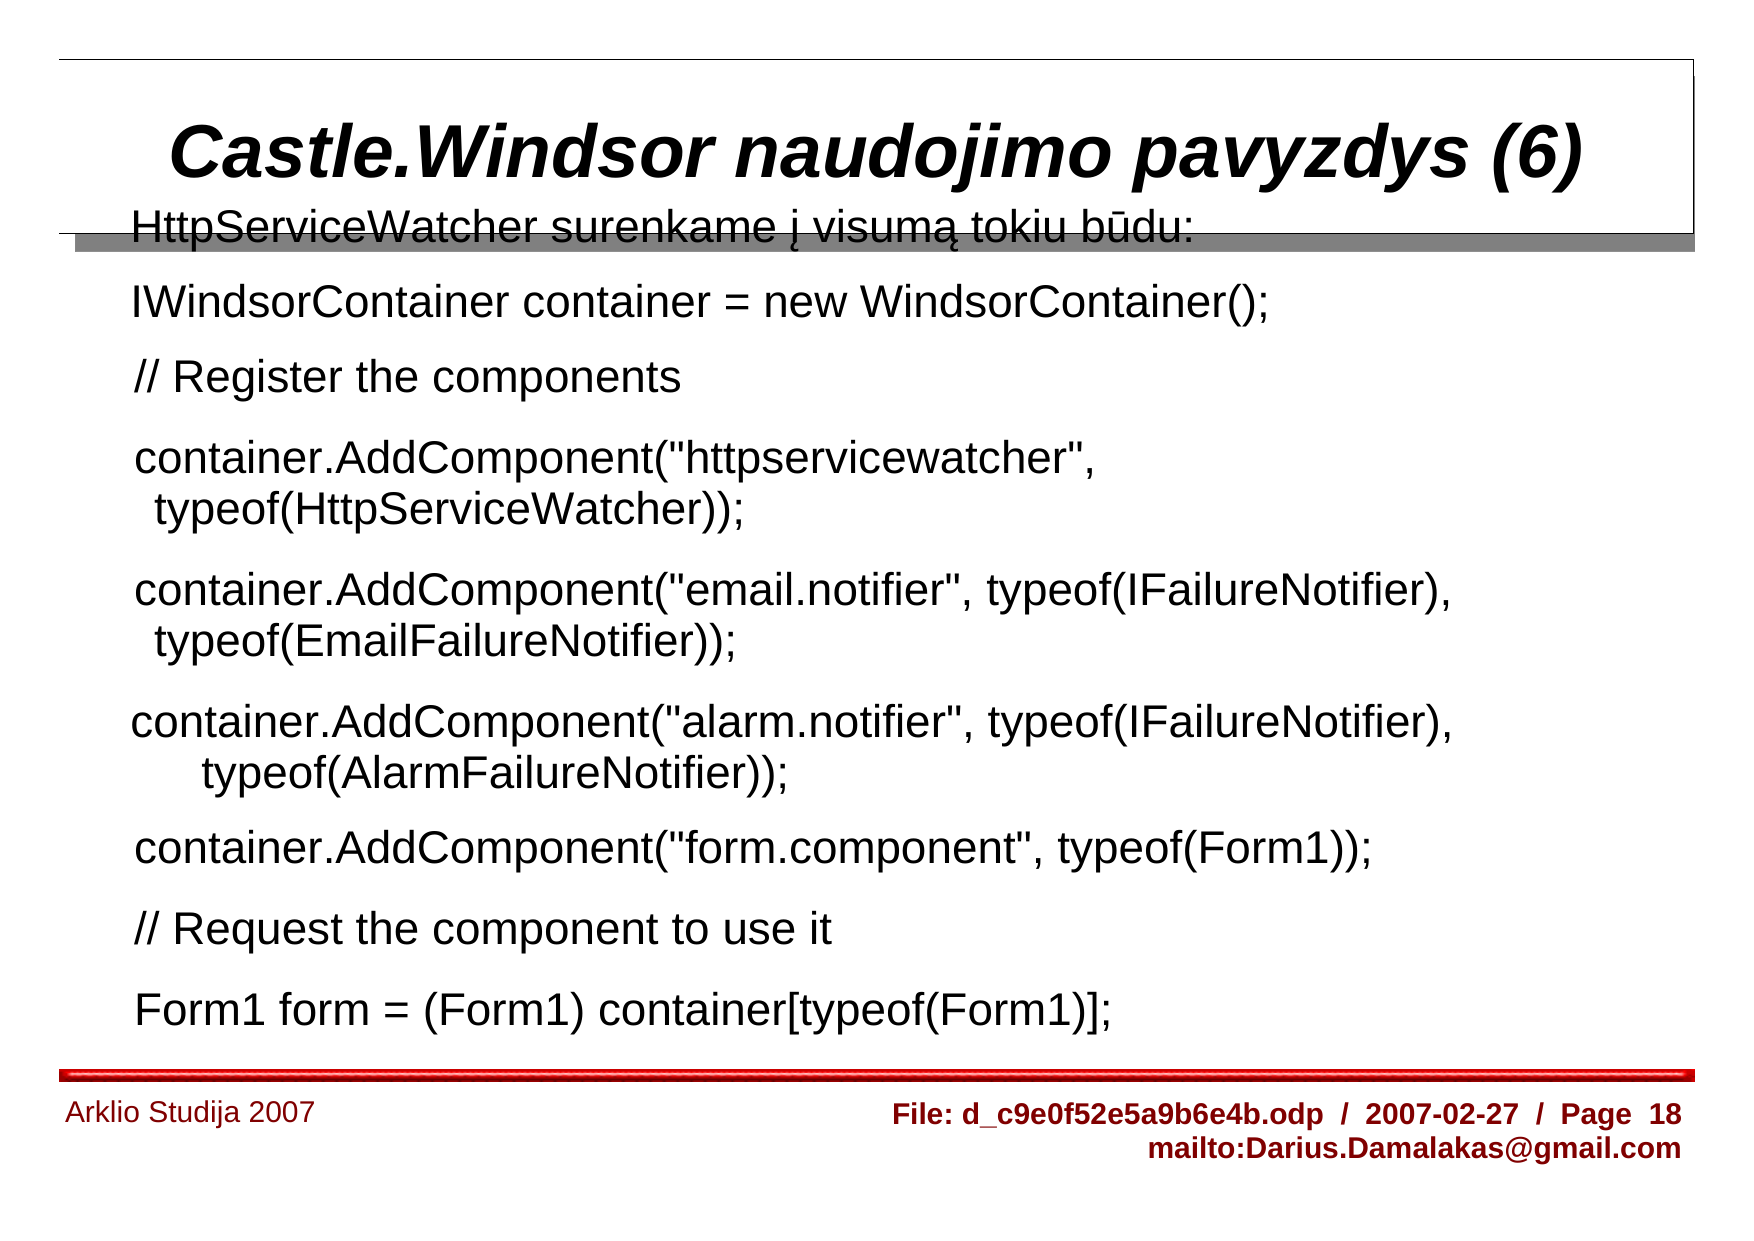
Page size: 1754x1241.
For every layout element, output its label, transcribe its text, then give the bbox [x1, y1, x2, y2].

picture [59, 1069, 71, 1082]
title Castle.Windsor naudojimo pavyzdys (6) [59, 59, 1695, 244]
list HttpServiceWatcher surenkame į visumą tokiu būdu: IWindsorContainer container = new WindsorContainer(); // Register the components container.AddComponent("httpservicewatcher", typeof(HttpServiceWatcher)); container.AddComponent("email.notifier", typeof(IFailureNotifier), typeof(EmailFailureNotifier)); container.AddComponent("alarm.notifier", typeof(IFailureNotifier), typeof(AlarmFailureNotifier)); container.AddComponent("form.component", typeof(Form1)); // Request the component to use it Form1 form = (Form1) container[typeof(Form1)]; [71, 201, 1695, 1220]
